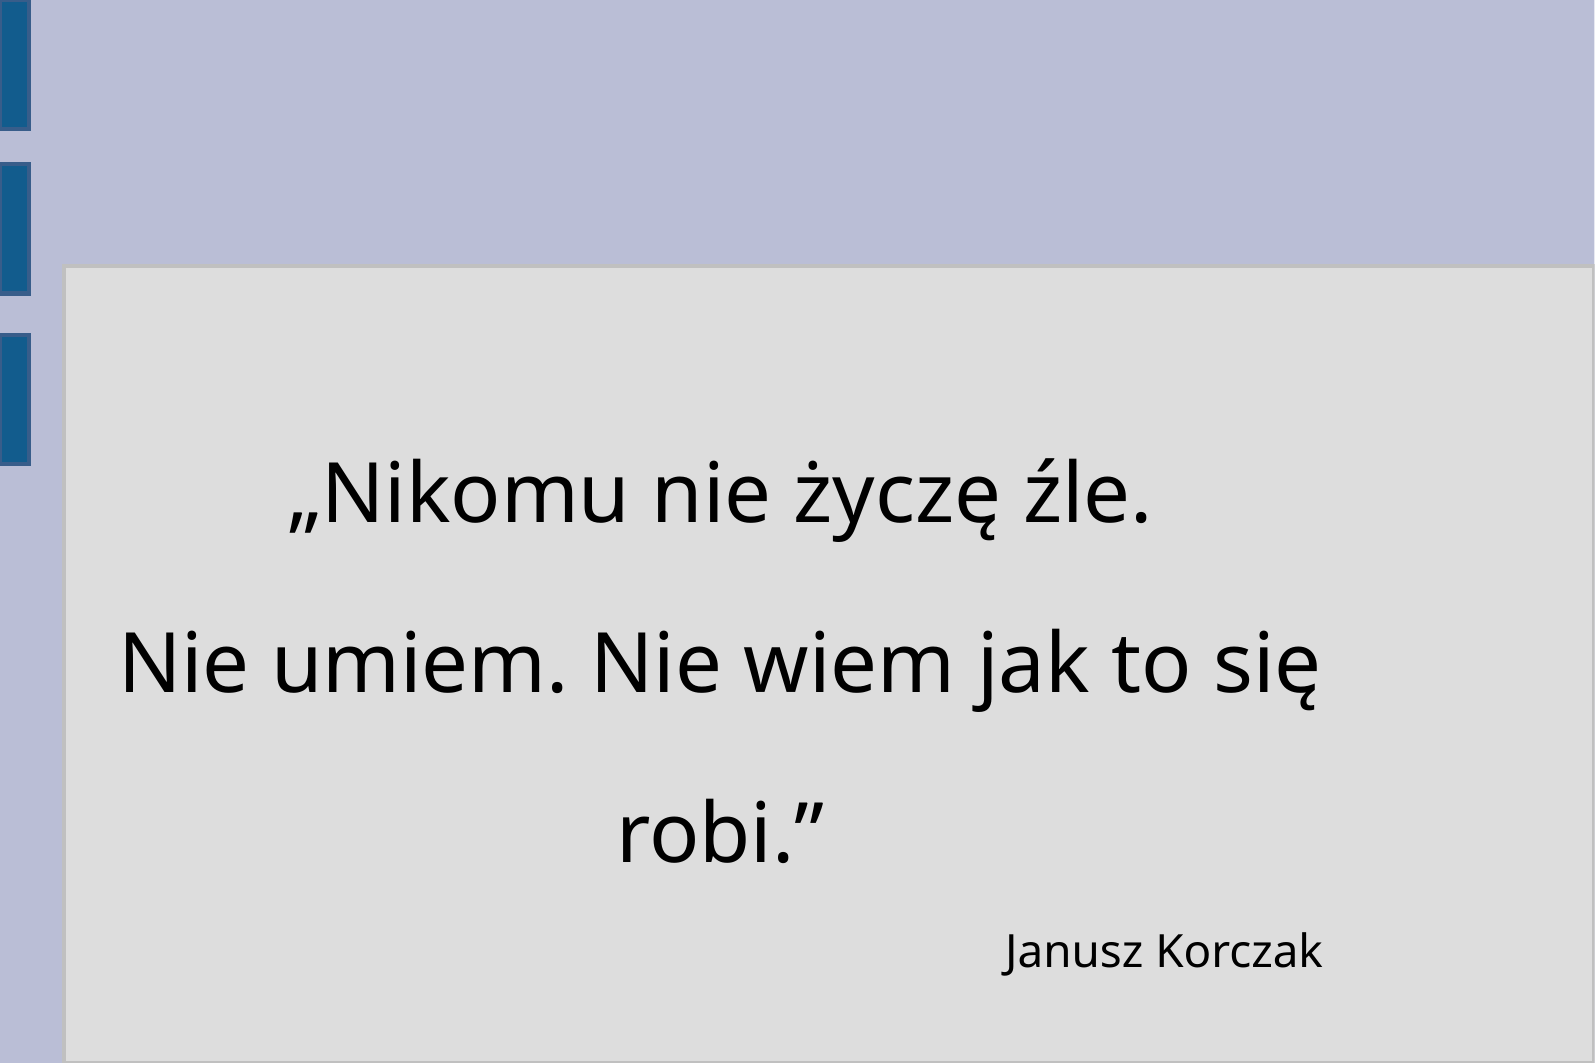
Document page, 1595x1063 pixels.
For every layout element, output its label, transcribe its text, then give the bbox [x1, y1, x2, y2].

text_box „Nikomu nie życzę źle. Nie umiem. Nie wiem jak to się robi.” Janusz Korczak [118, 376, 1489, 687]
